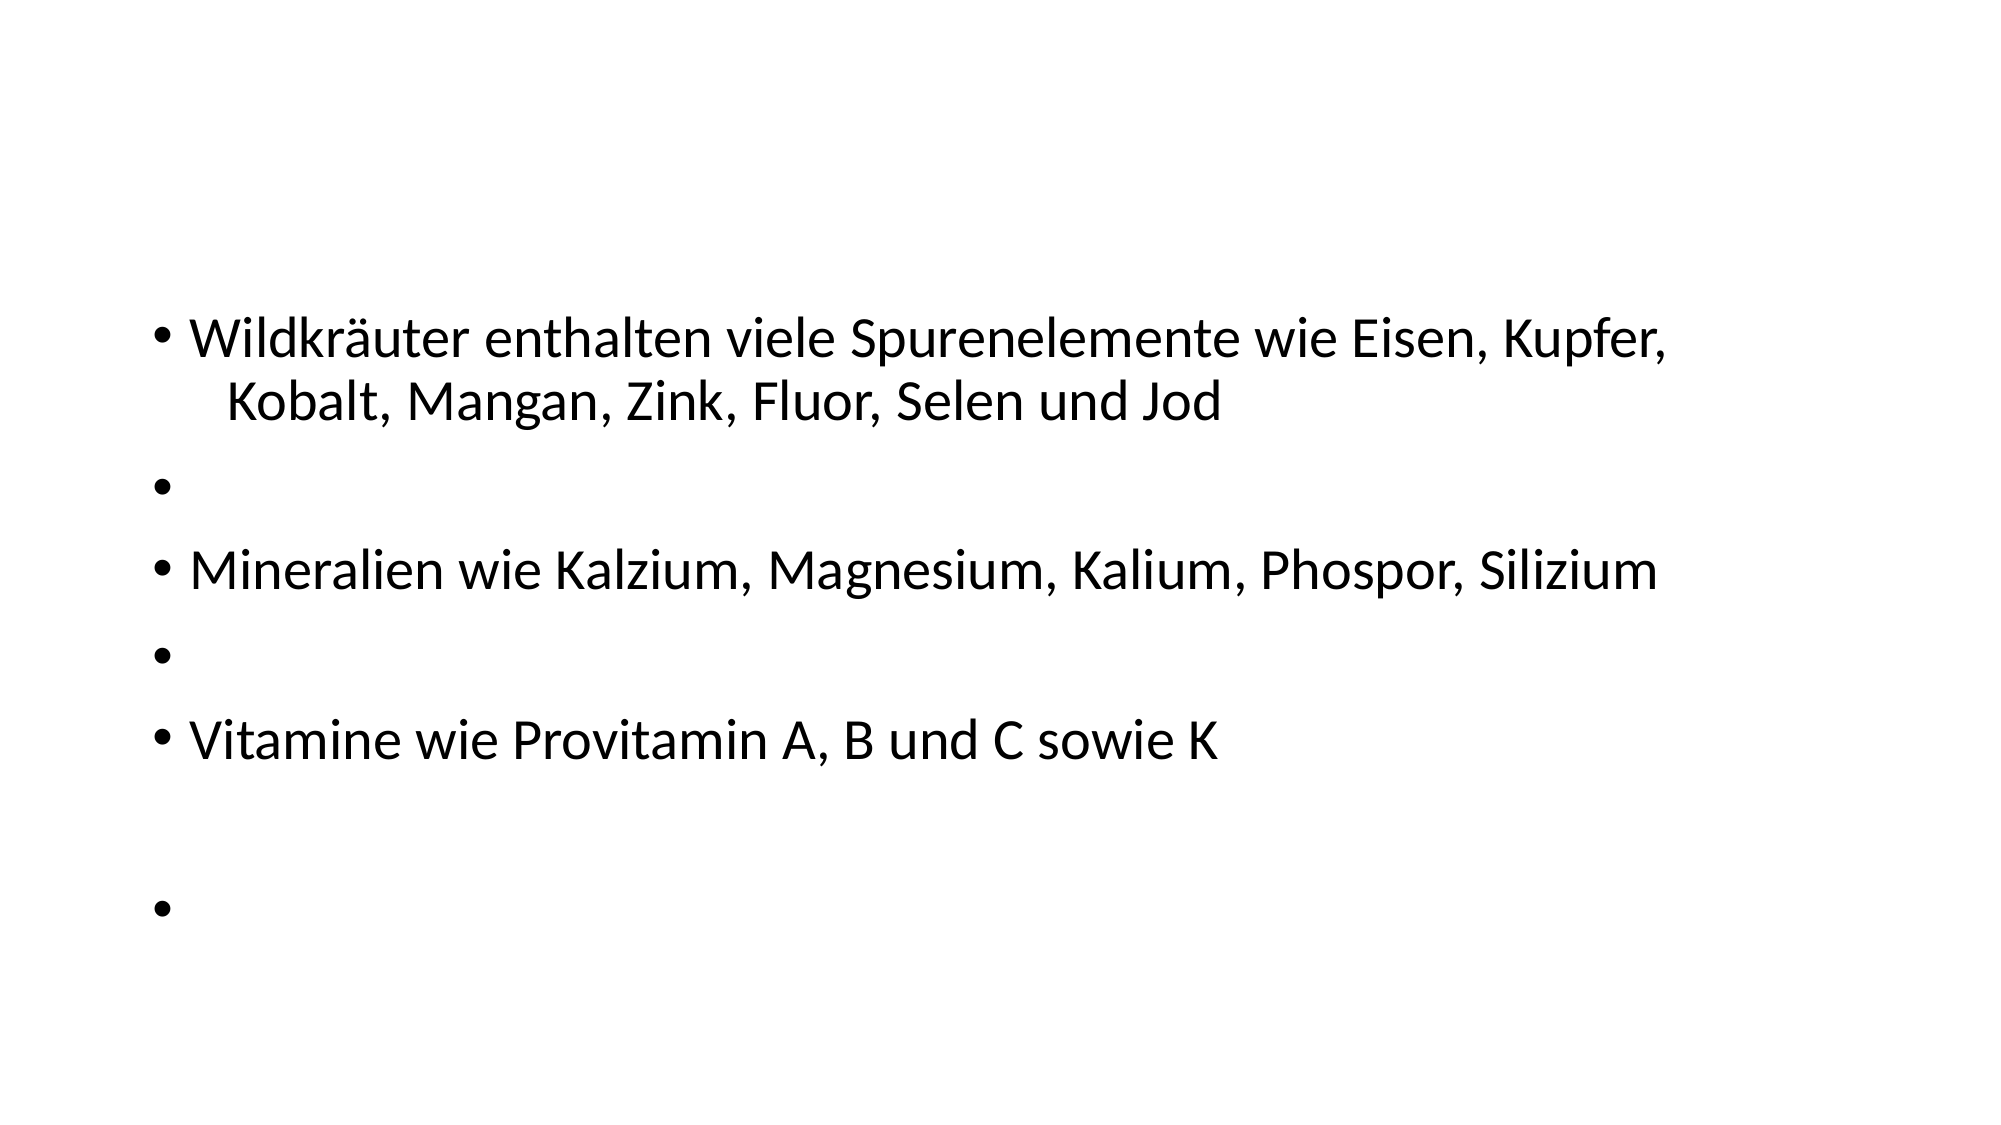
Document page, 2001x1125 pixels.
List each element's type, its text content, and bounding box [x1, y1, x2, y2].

list Wildkräuter enthalten viele Spurenelemente wie Eisen, Kupfer, Kobalt, Mangan, Zink, Fluor, Selen und Jod Mineralien wie Kalzium, Magnesium, Kalium, Phospor, Silizium Vitamine wie Provitamin A, B und C sowie K [137, 299, 1863, 1014]
